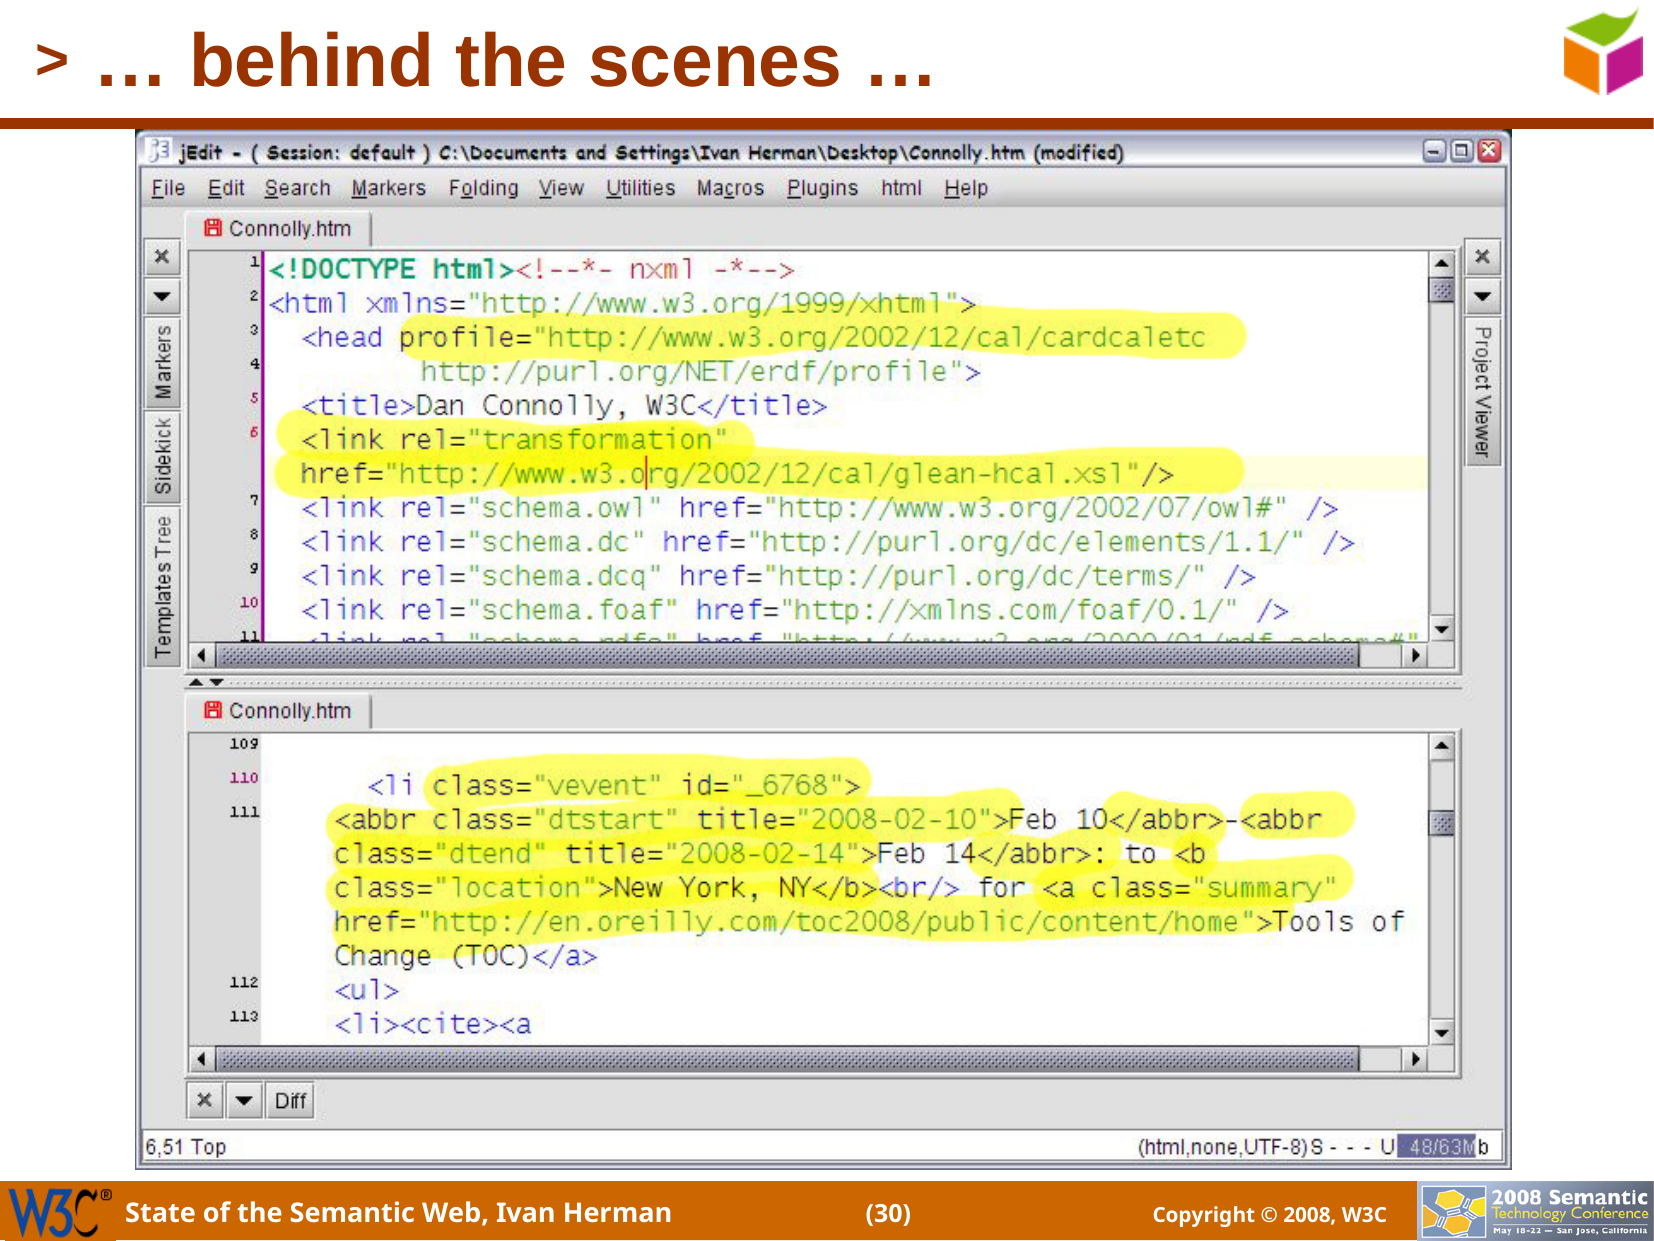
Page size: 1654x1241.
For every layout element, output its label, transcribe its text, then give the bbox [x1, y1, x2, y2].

picture [1417, 1181, 1654, 1241]
picture [5, 1186, 116, 1241]
picture [1564, 5, 1643, 95]
picture [135, 129, 1512, 1170]
title … behind the scenes … [93, 0, 1493, 119]
